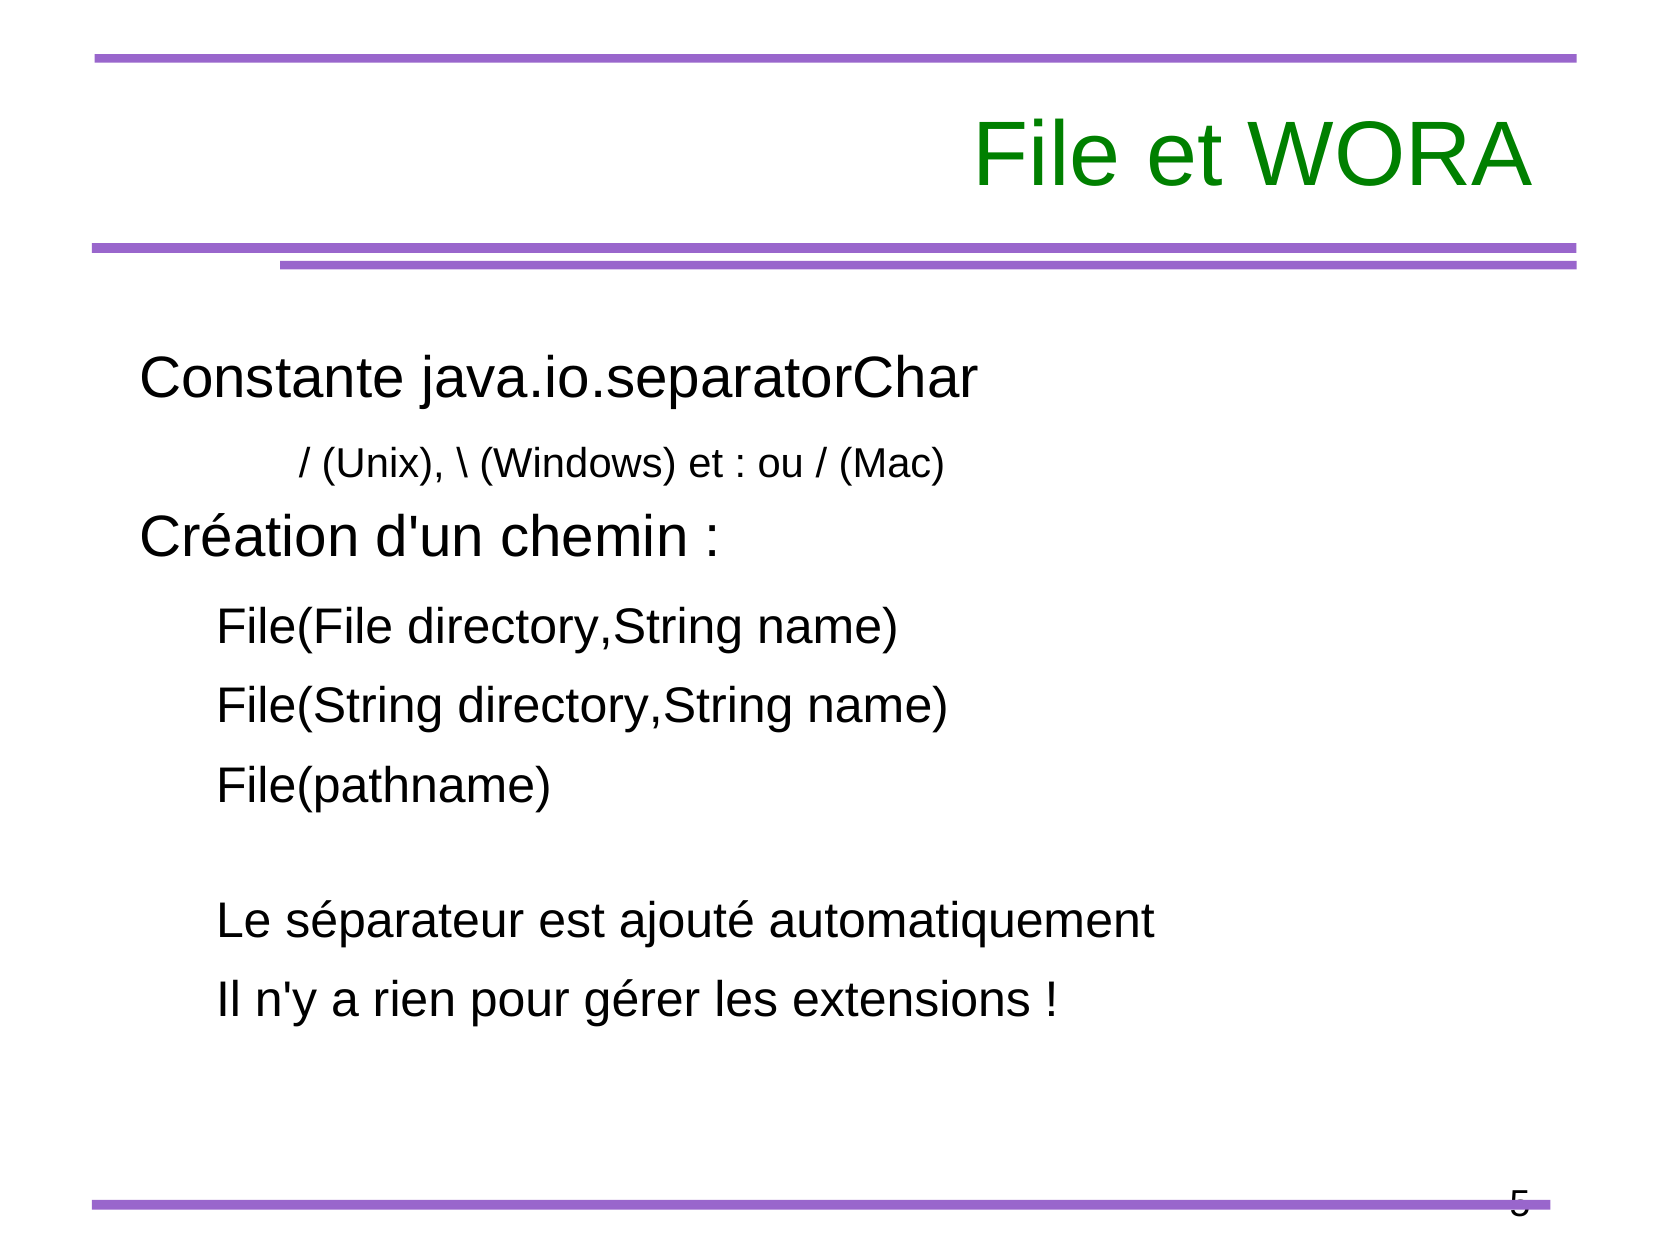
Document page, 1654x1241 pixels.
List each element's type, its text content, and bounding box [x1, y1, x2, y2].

list Constante java.io.separatorChar / (Unix), \ (Windows) et : ou / (Mac) Création d'un chemin : File(File directory,String name) File(String directory,String name) File(pathname) Le séparateur est ajouté automatiquement Il n'y a rien pour gérer les extensions ! [121, 344, 1534, 1197]
title File et WORA [121, 49, 1534, 257]
